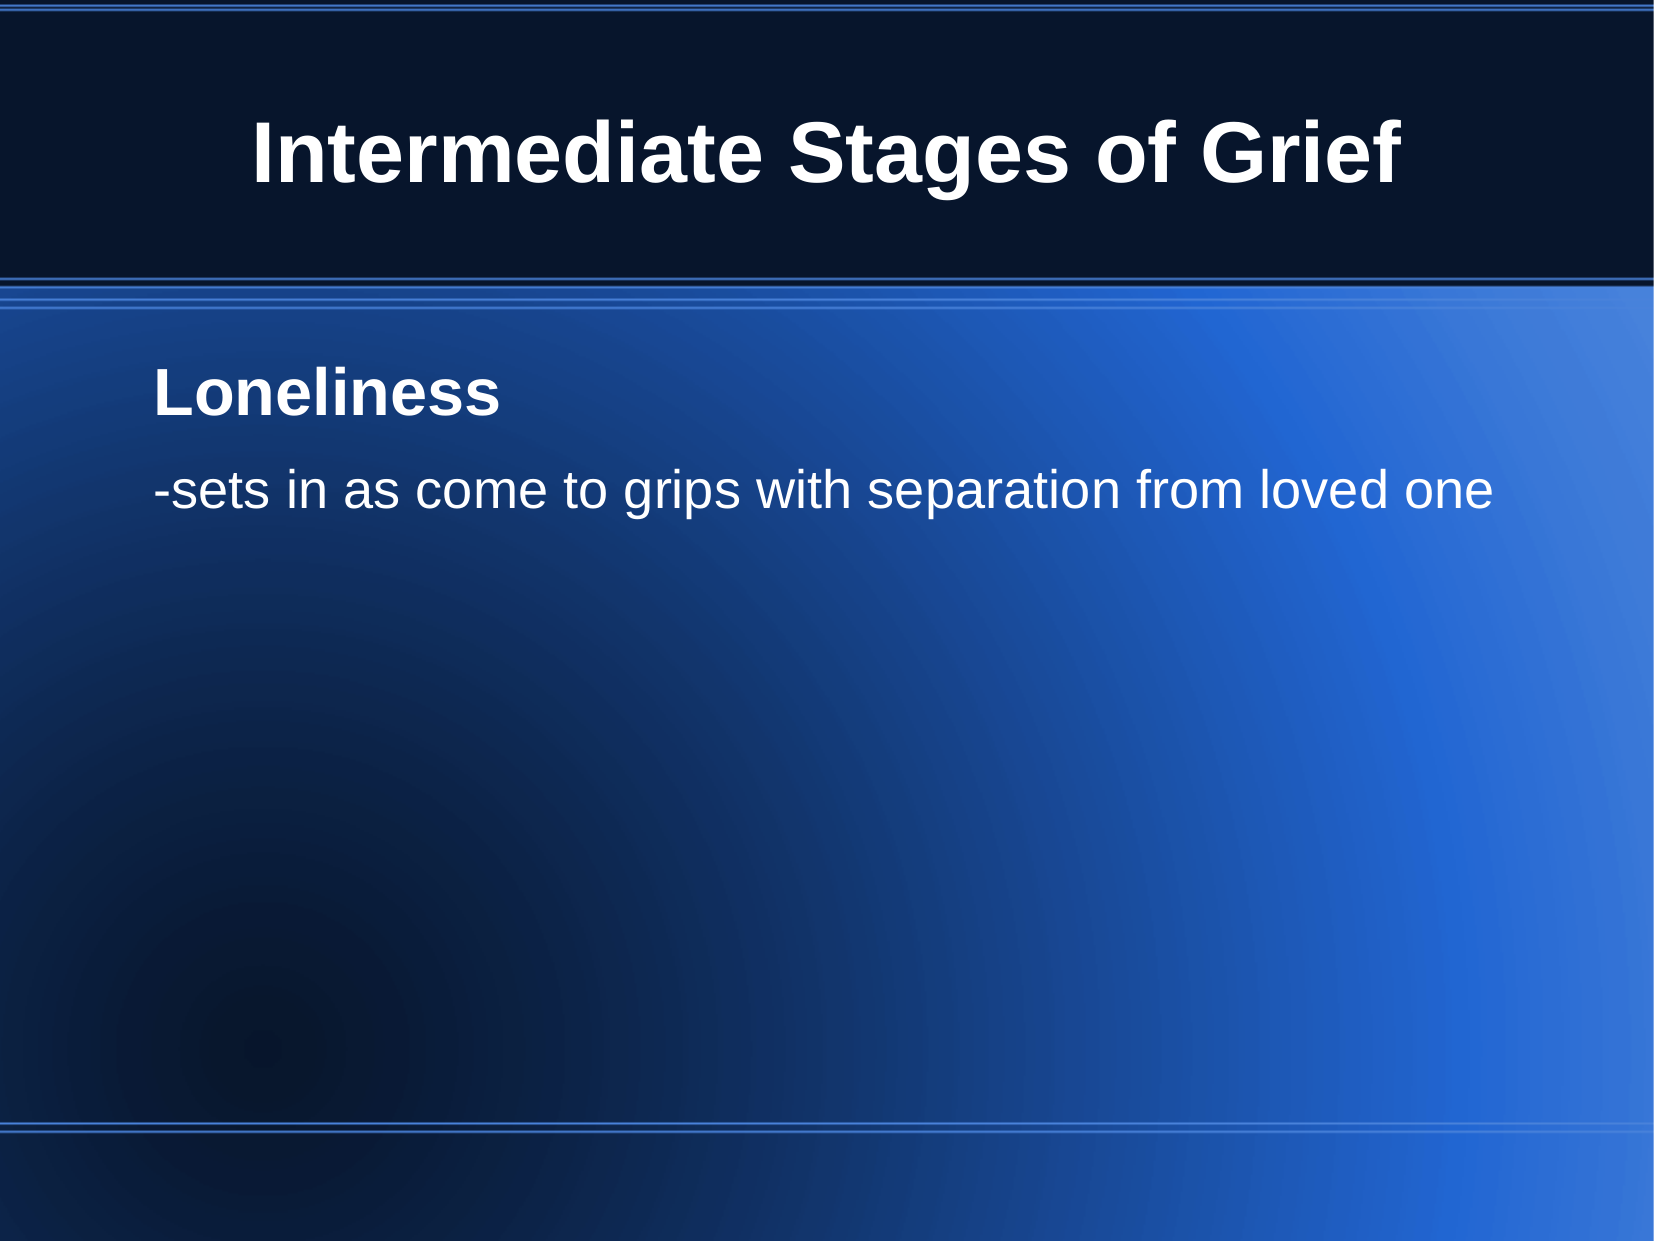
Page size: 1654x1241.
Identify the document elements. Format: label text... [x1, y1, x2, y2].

picture [0, 0, 1654, 1241]
list Loneliness -sets in as come to grips with separation from loved one [82, 355, 1571, 1058]
title Intermediate Stages of Grief [82, 49, 1571, 257]
